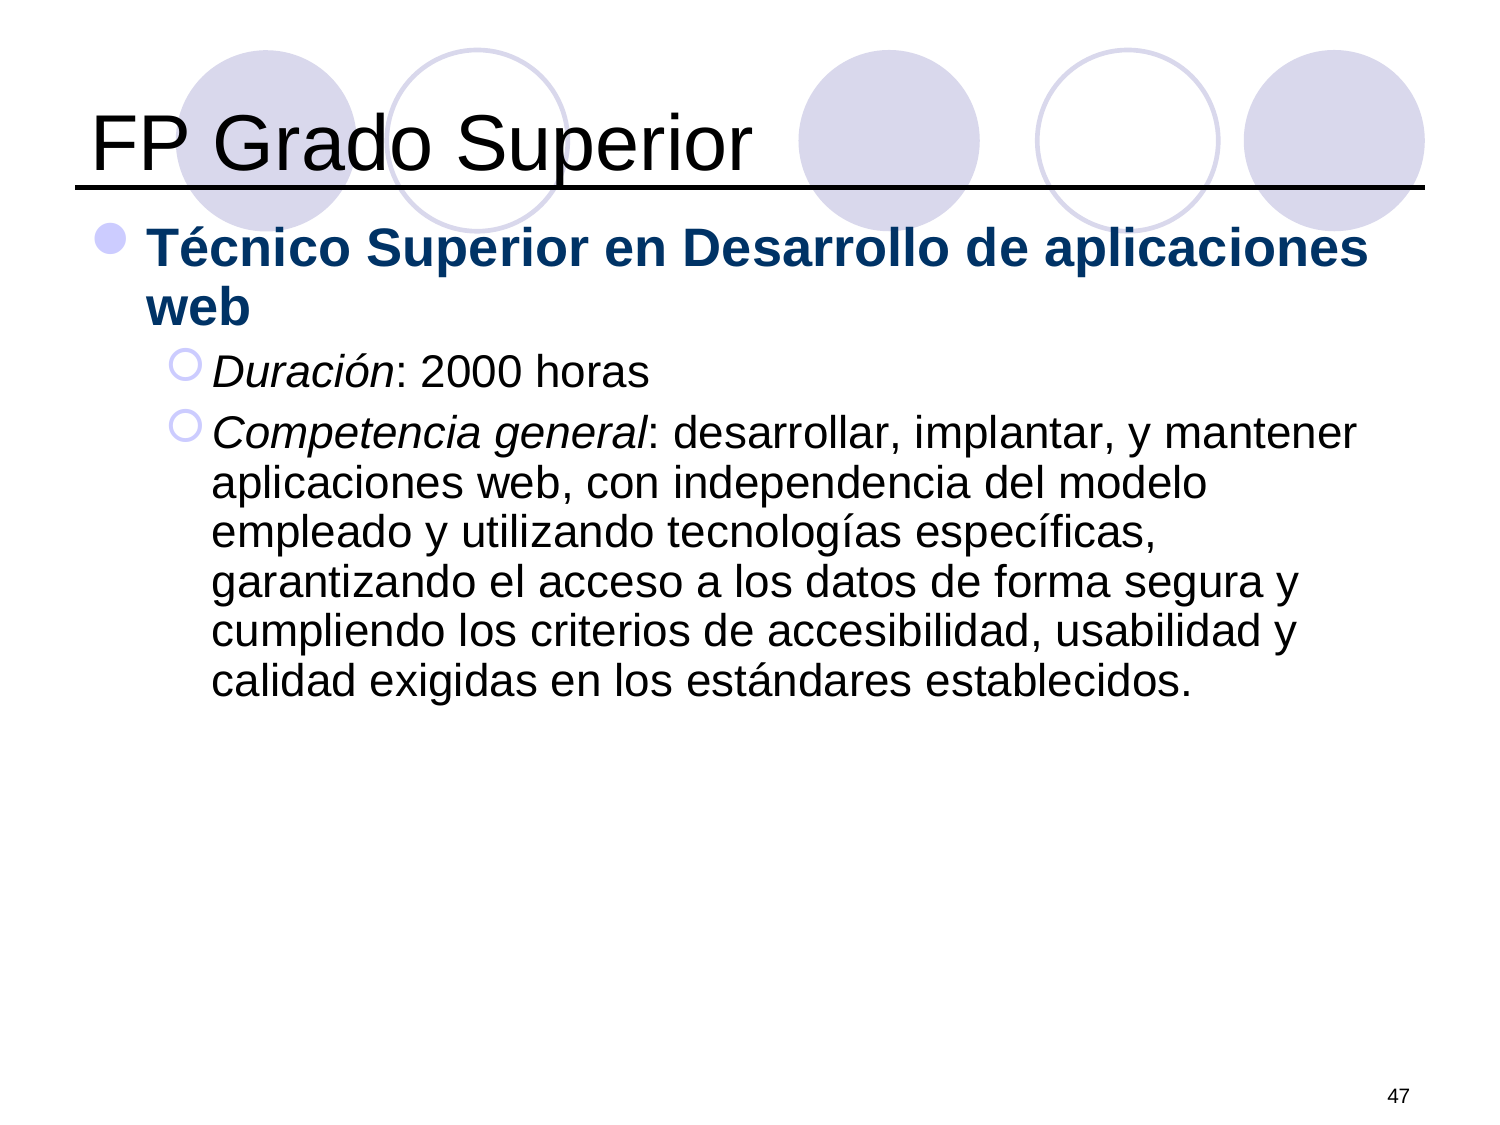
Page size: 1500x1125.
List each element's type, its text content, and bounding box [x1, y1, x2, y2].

title FP Grado Superior [75, 45, 1426, 212]
list Técnico Superior en Desarrollo de aplicaciones web Duración: 2000 horas Competencia general: desarrollar, implantar, y mantener aplicaciones web, con independencia del modelo empleado y utilizando tecnologías específicas, garantizando el acceso a los datos de forma segura y cumpliendo los criterios de accesibilidad, usabilidad y calidad exigidas en los estándares establecidos. [75, 212, 1426, 1101]
